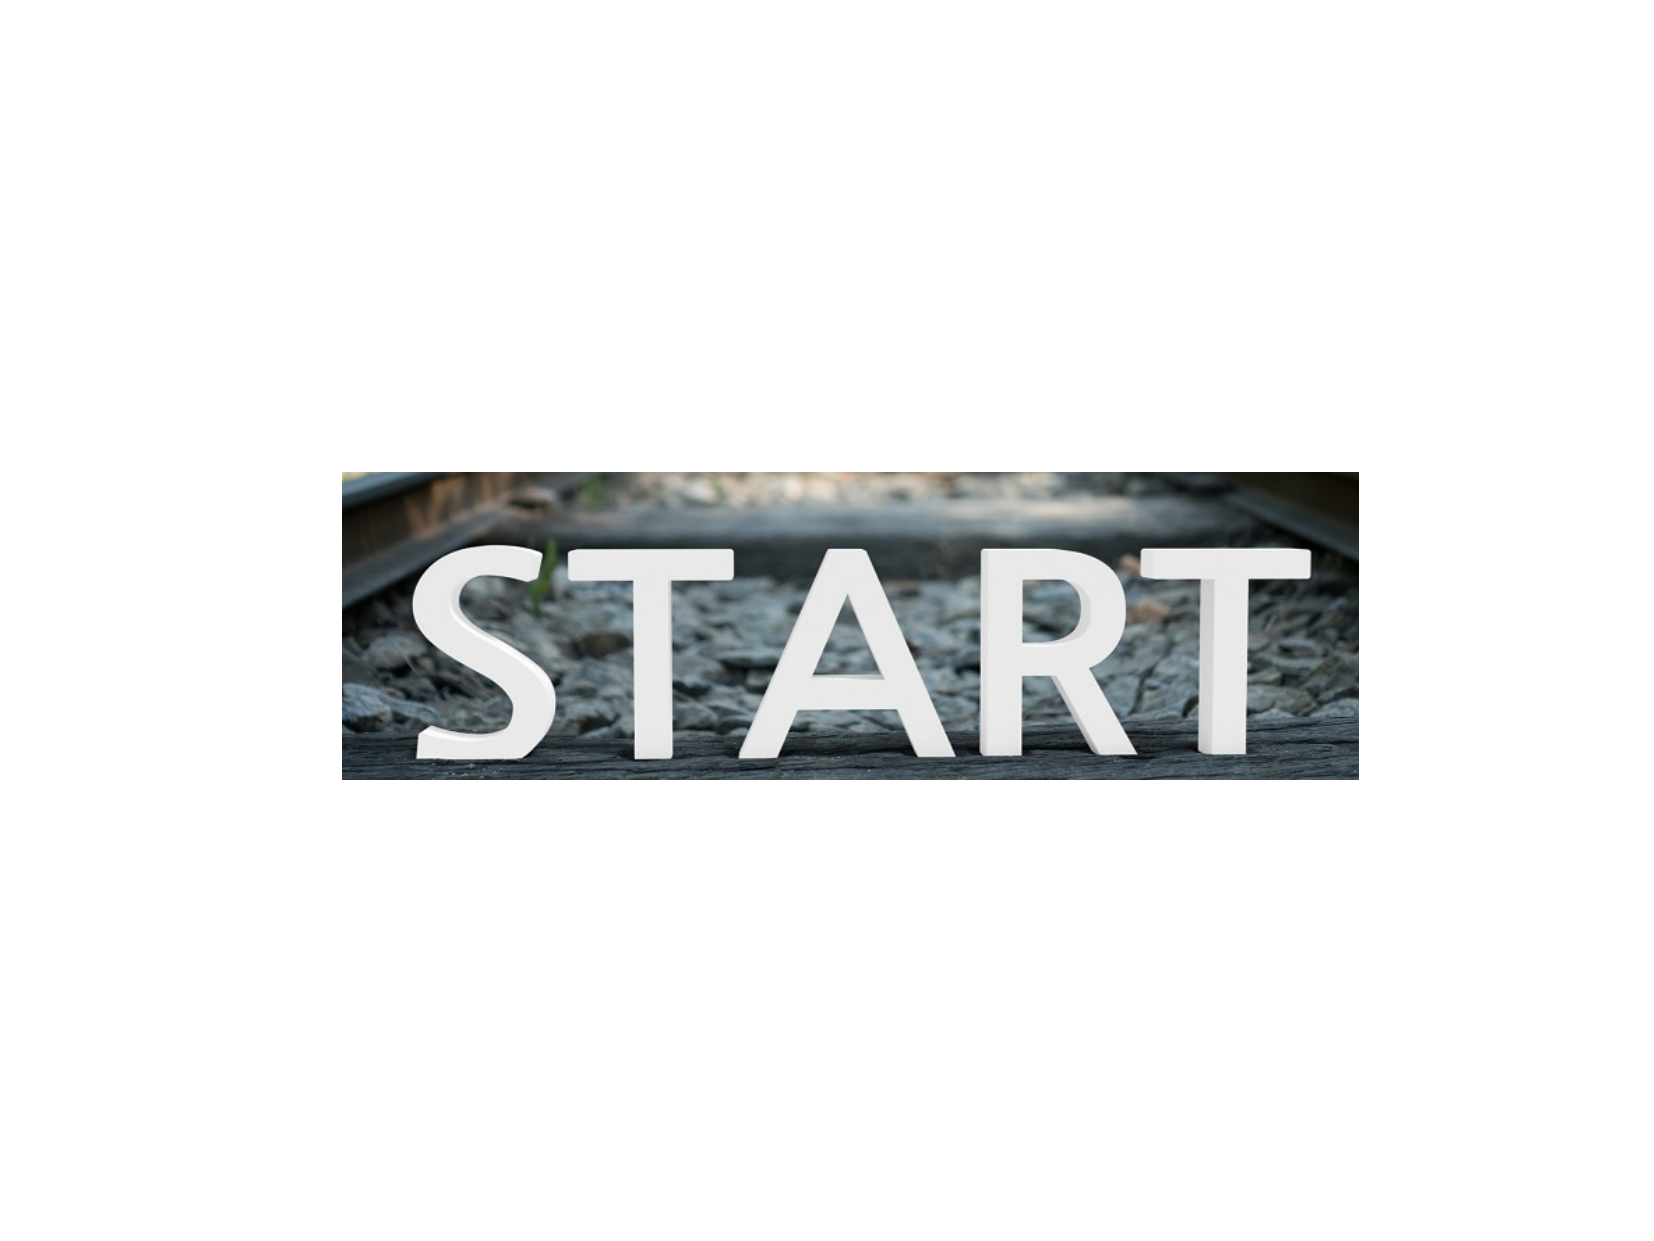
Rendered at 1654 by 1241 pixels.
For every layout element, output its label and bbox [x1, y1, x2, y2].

picture [342, 472, 1359, 780]
